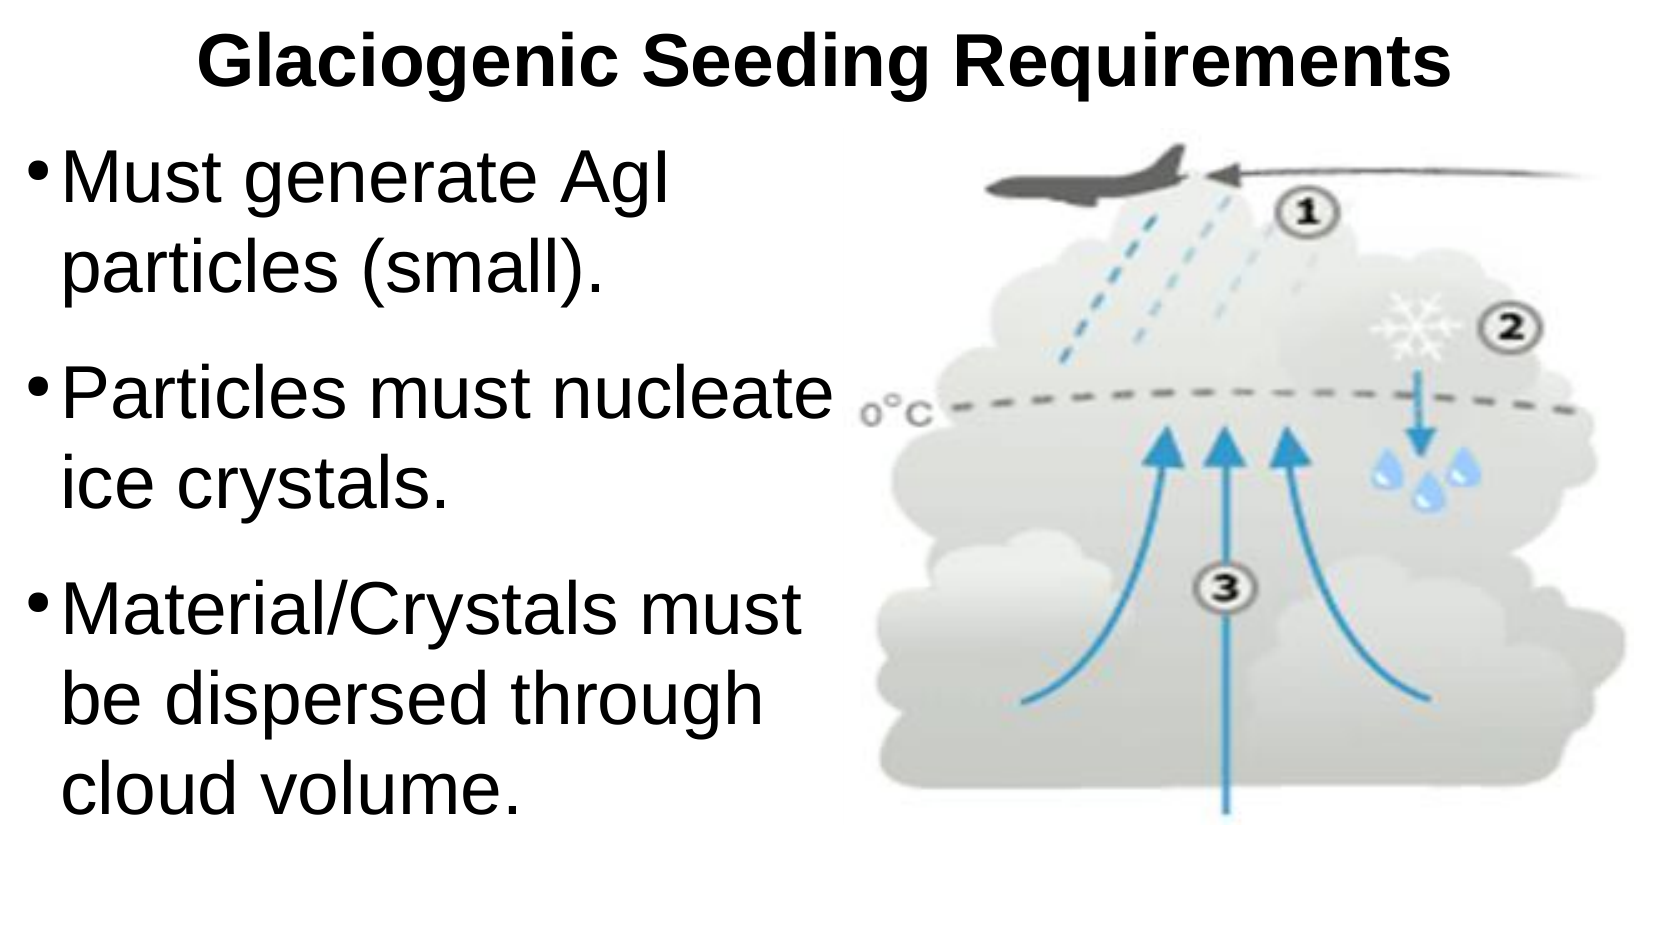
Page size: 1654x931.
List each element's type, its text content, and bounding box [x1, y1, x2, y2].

title Glaciogenic Seeding Requirements [0, 5, 1654, 107]
text_box Must generate AgI particles (small). Particles must nucleate ice crystals. Material/Crystals must be dispersed through cloud volume. [4, 120, 857, 838]
picture [842, 128, 1634, 826]
